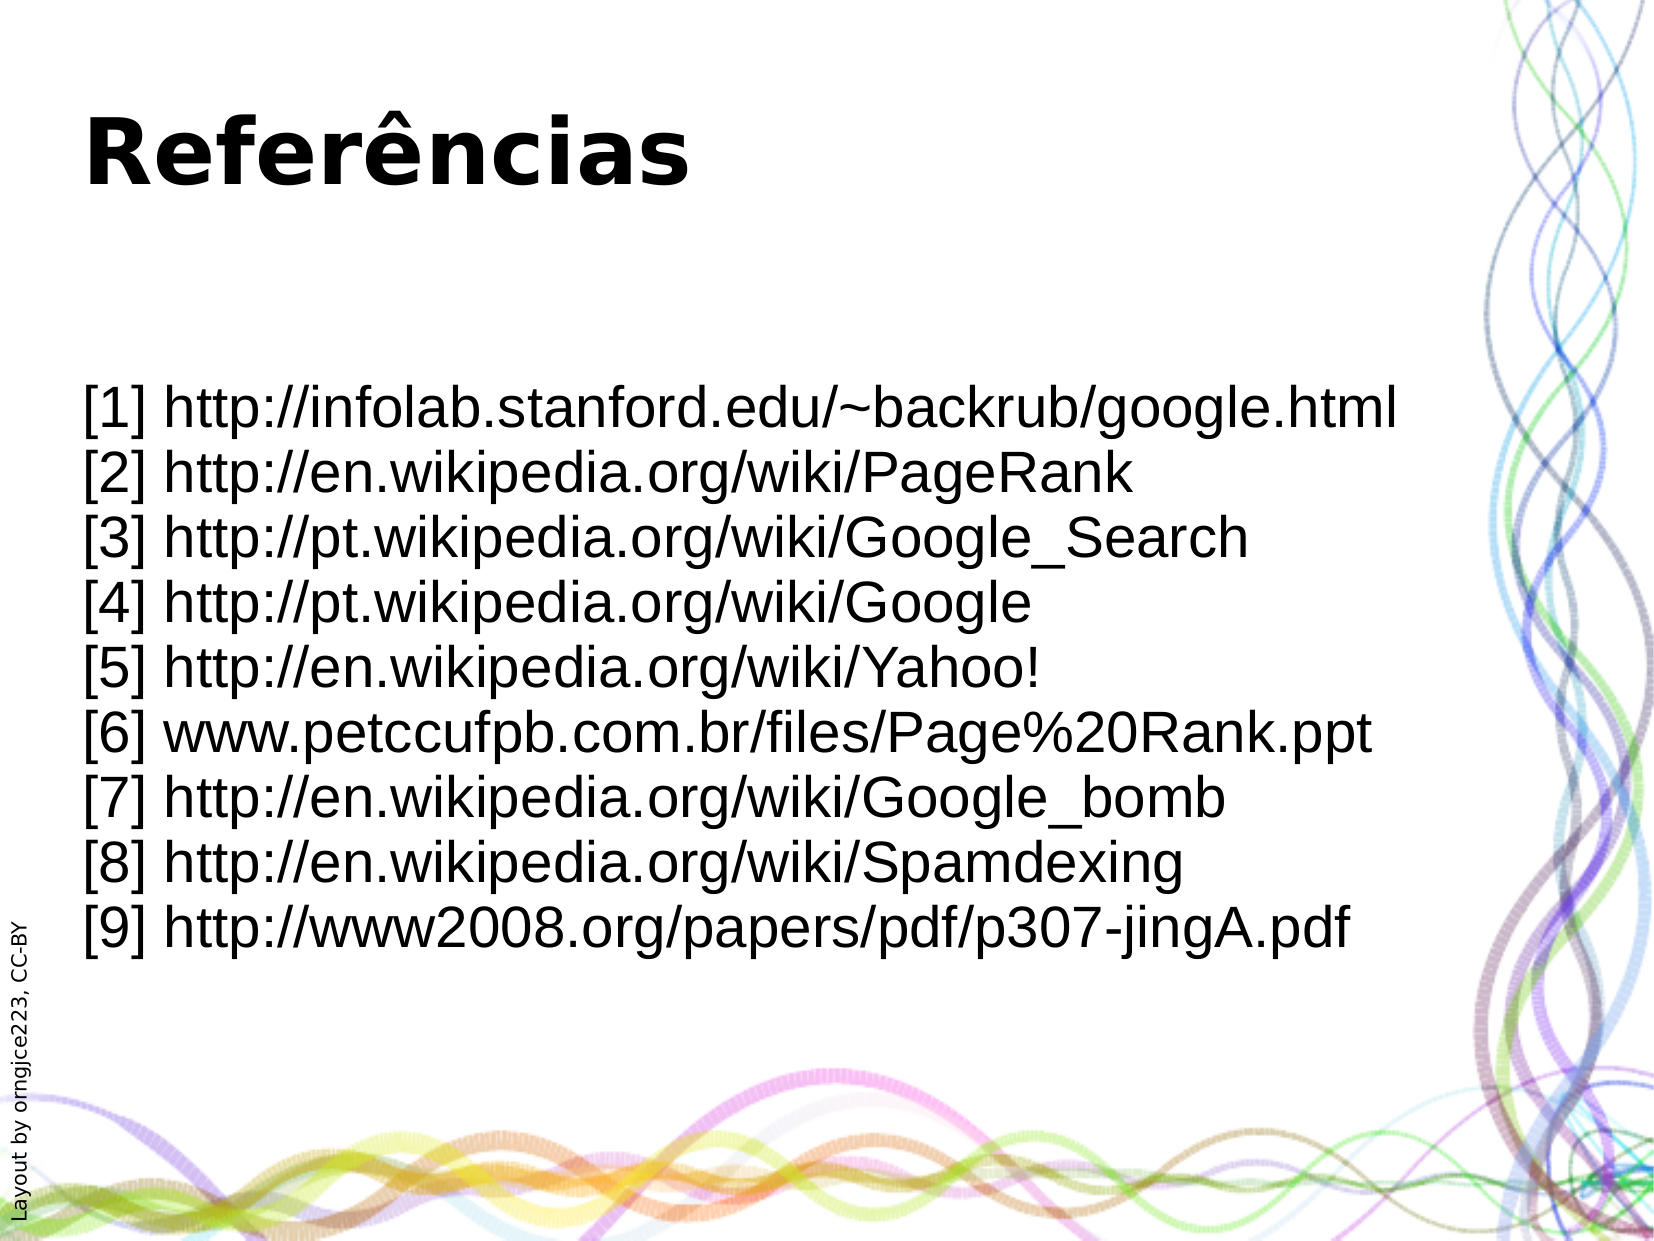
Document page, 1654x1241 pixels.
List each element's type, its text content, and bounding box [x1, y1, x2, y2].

picture [0, 0, 1654, 1241]
subtitle [1] http://infolab.stanford.edu/~backrub/google.html [2] http://en.wikipedia.org/wiki/PageRank [3] http://pt.wikipedia.org/wiki/Google_Search [4] http://pt.wikipedia.org/wiki/Google [5] http://en.wikipedia.org/wiki/Yahoo! [6] www.petccufpb.com.br/files/Page%20Rank.ppt [7] http://en.wikipedia.org/wiki/Google_bomb [8] http://en.wikipedia.org/wiki/Spamdexing [9] http://www2008.org/papers/pdf/p307-jingA.pdf [82, 290, 1571, 1109]
title Referências [82, 49, 1571, 257]
